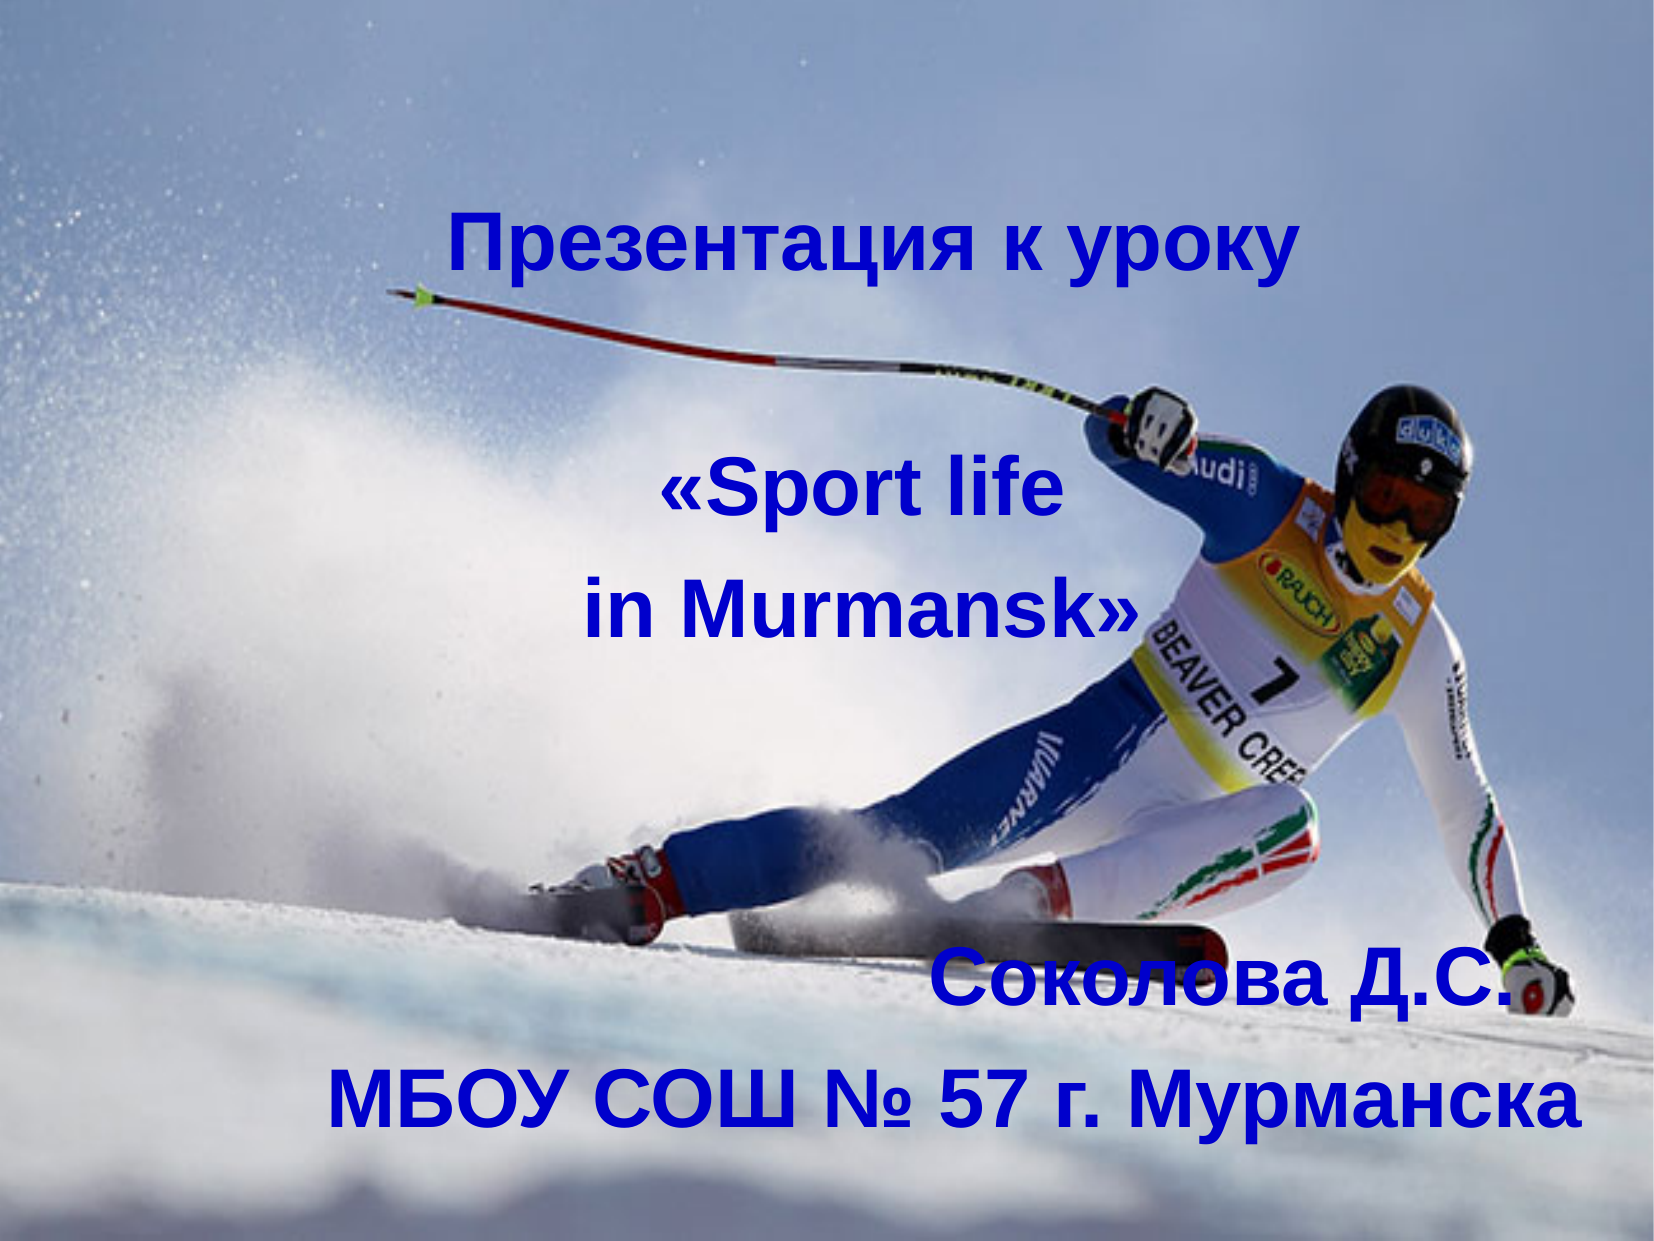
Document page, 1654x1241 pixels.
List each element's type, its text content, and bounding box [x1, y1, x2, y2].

list Презентация к уроку «Sport life in Murmansk» Соколова Д.С. МБОУ СОШ № 57 г. Мурманска [94, 72, 1583, 1146]
picture [0, 0, 1654, 1241]
